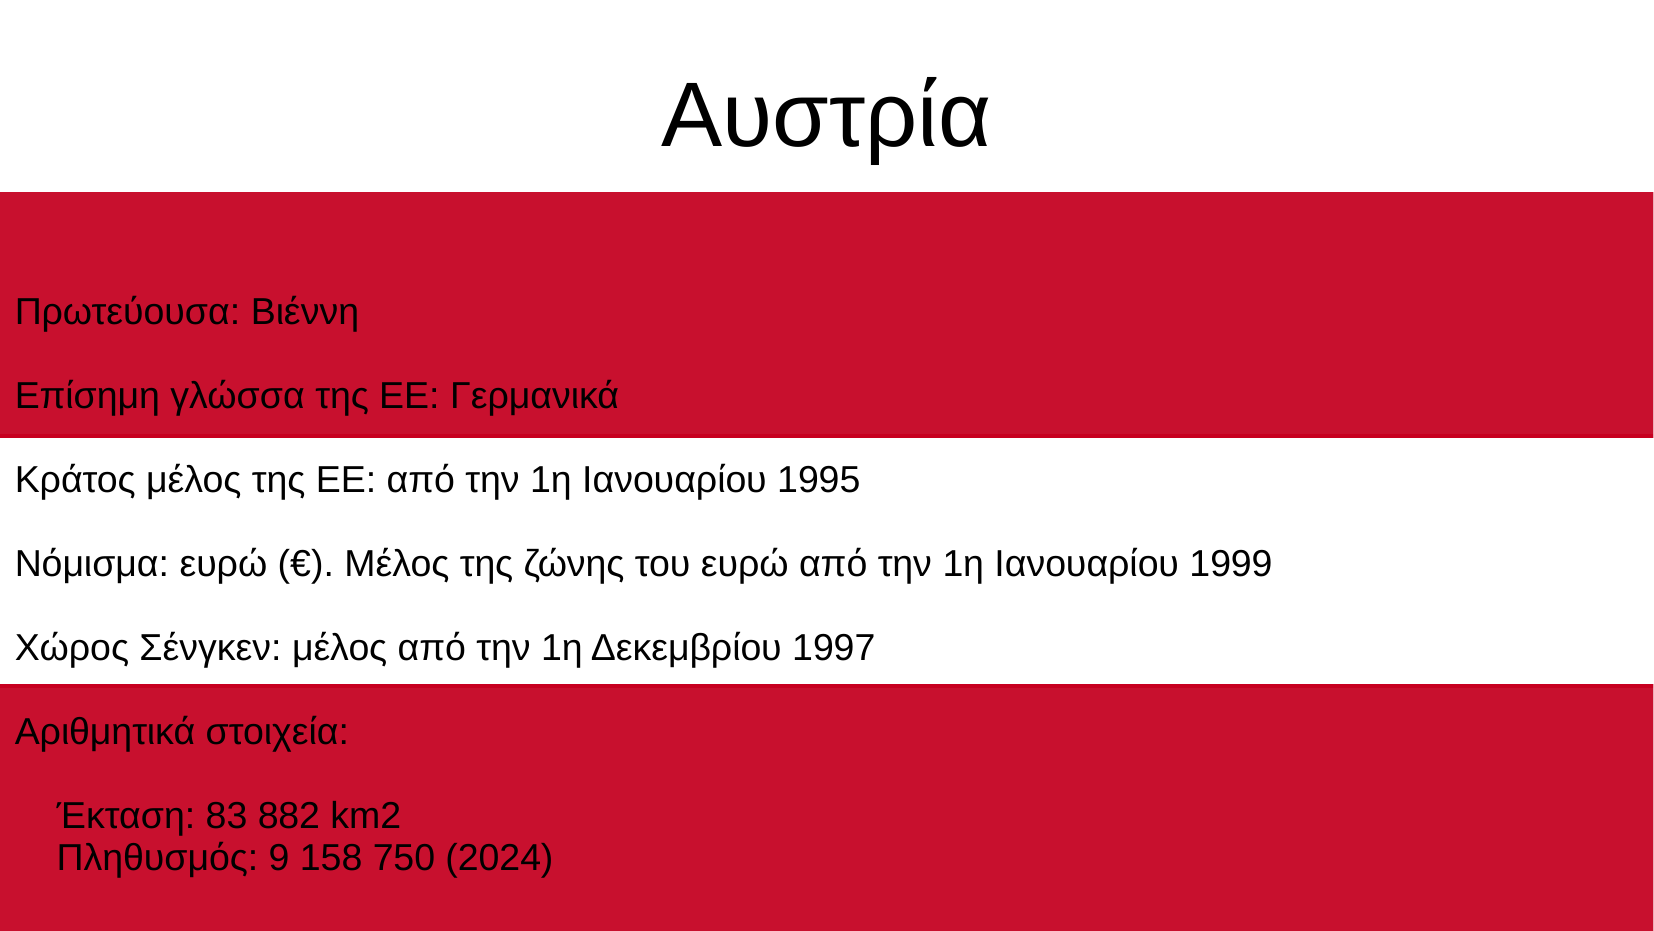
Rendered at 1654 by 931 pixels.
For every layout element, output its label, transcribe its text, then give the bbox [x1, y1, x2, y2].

text_box Πρωτεύουσα: Βιέννη Επίσημη γλώσσα της ΕΕ: Γερμανικά Κράτος μέλος της ΕΕ: από την 1η Ιανουαρίου 1995 Νόμισμα: ευρώ (€). Μέλος της ζώνης του ευρώ από την 1η Ιανουαρίου 1999 Xώρος Σένγκεν: μέλος από την 1η Δεκεμβρίου 1997 Αριθμητικά στοιχεία: Έκταση: 83 882 km2 Πληθυσμός: 9 158 750 (2024) [0, 283, 1289, 886]
title Αυστρία [82, 37, 1571, 192]
picture [0, 192, 1654, 931]
